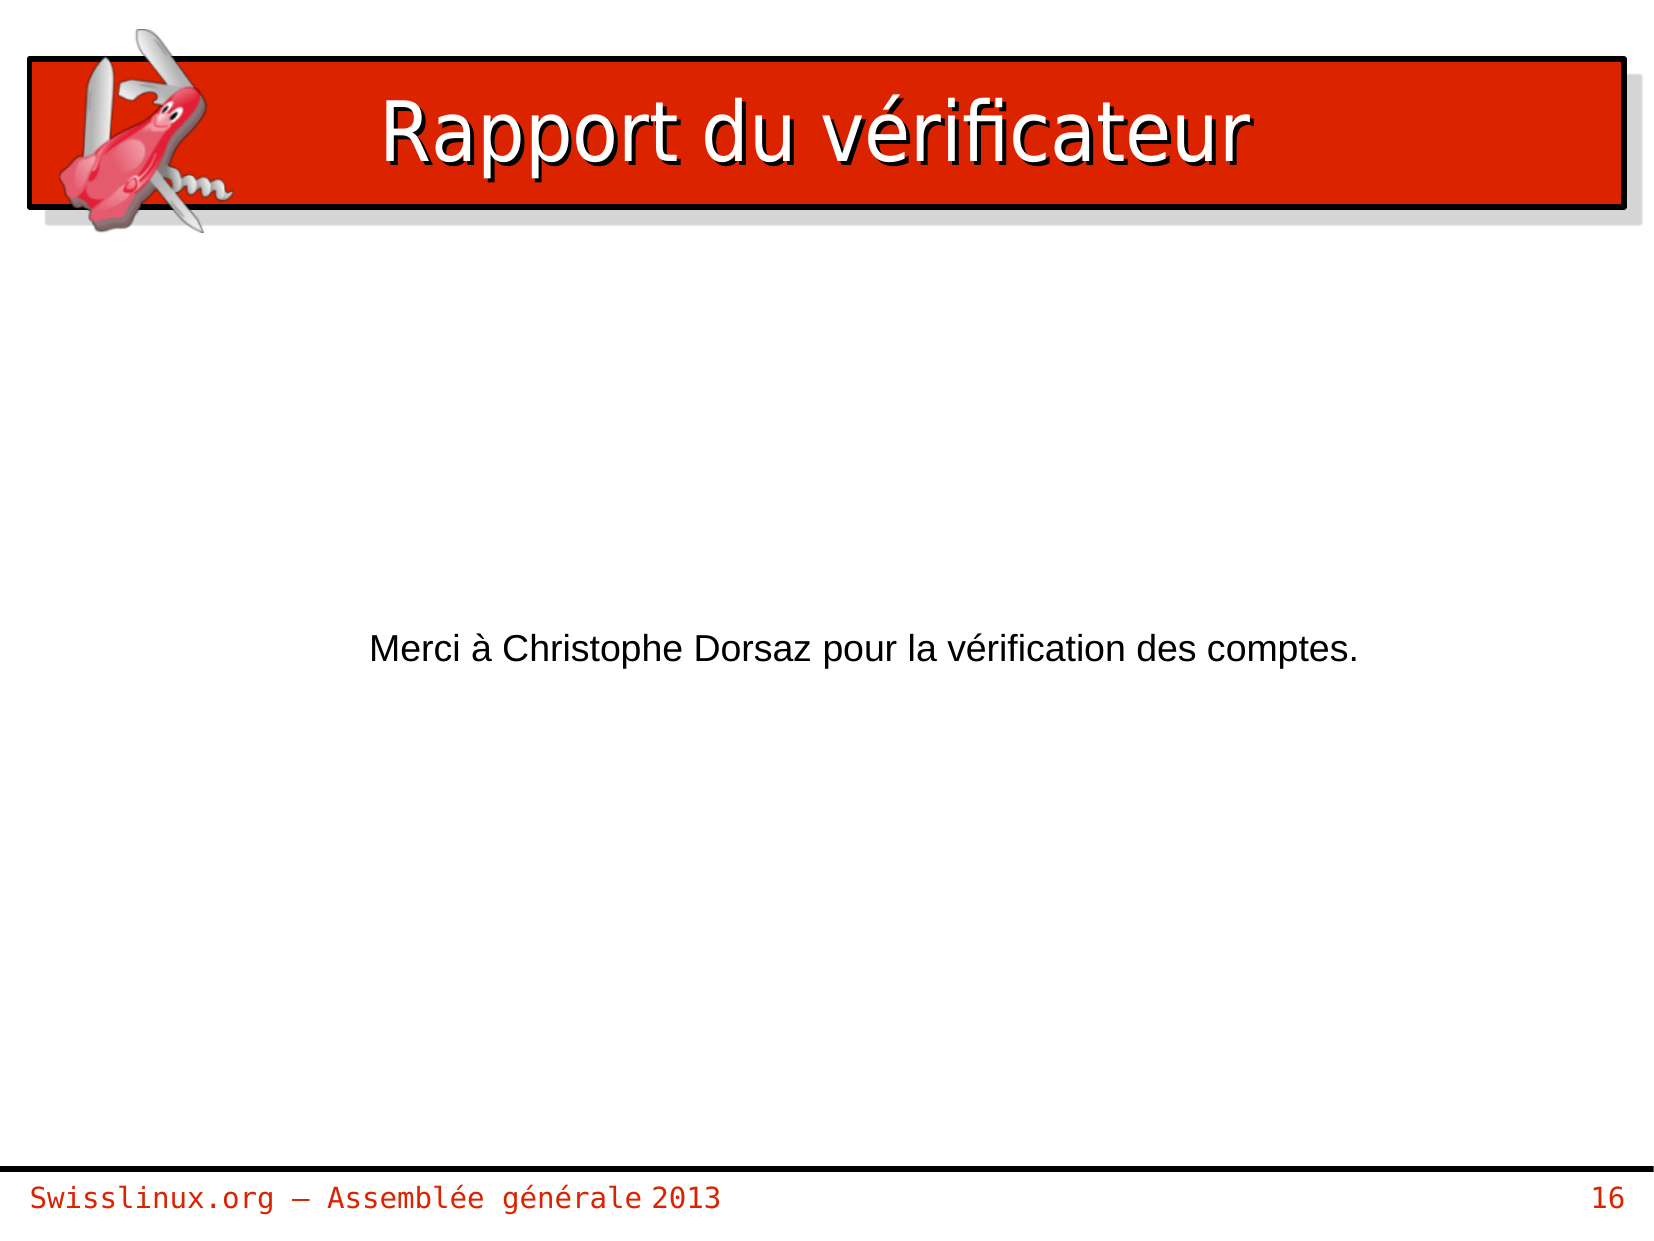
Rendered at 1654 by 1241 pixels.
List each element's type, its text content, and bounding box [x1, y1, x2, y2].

text_box Merci à Christophe Dorsaz pour la vérification des comptes. [354, 620, 1374, 677]
picture [59, 182, 234, 233]
title Rapport du vérificateur [35, 84, 1595, 182]
picture [59, 29, 234, 84]
